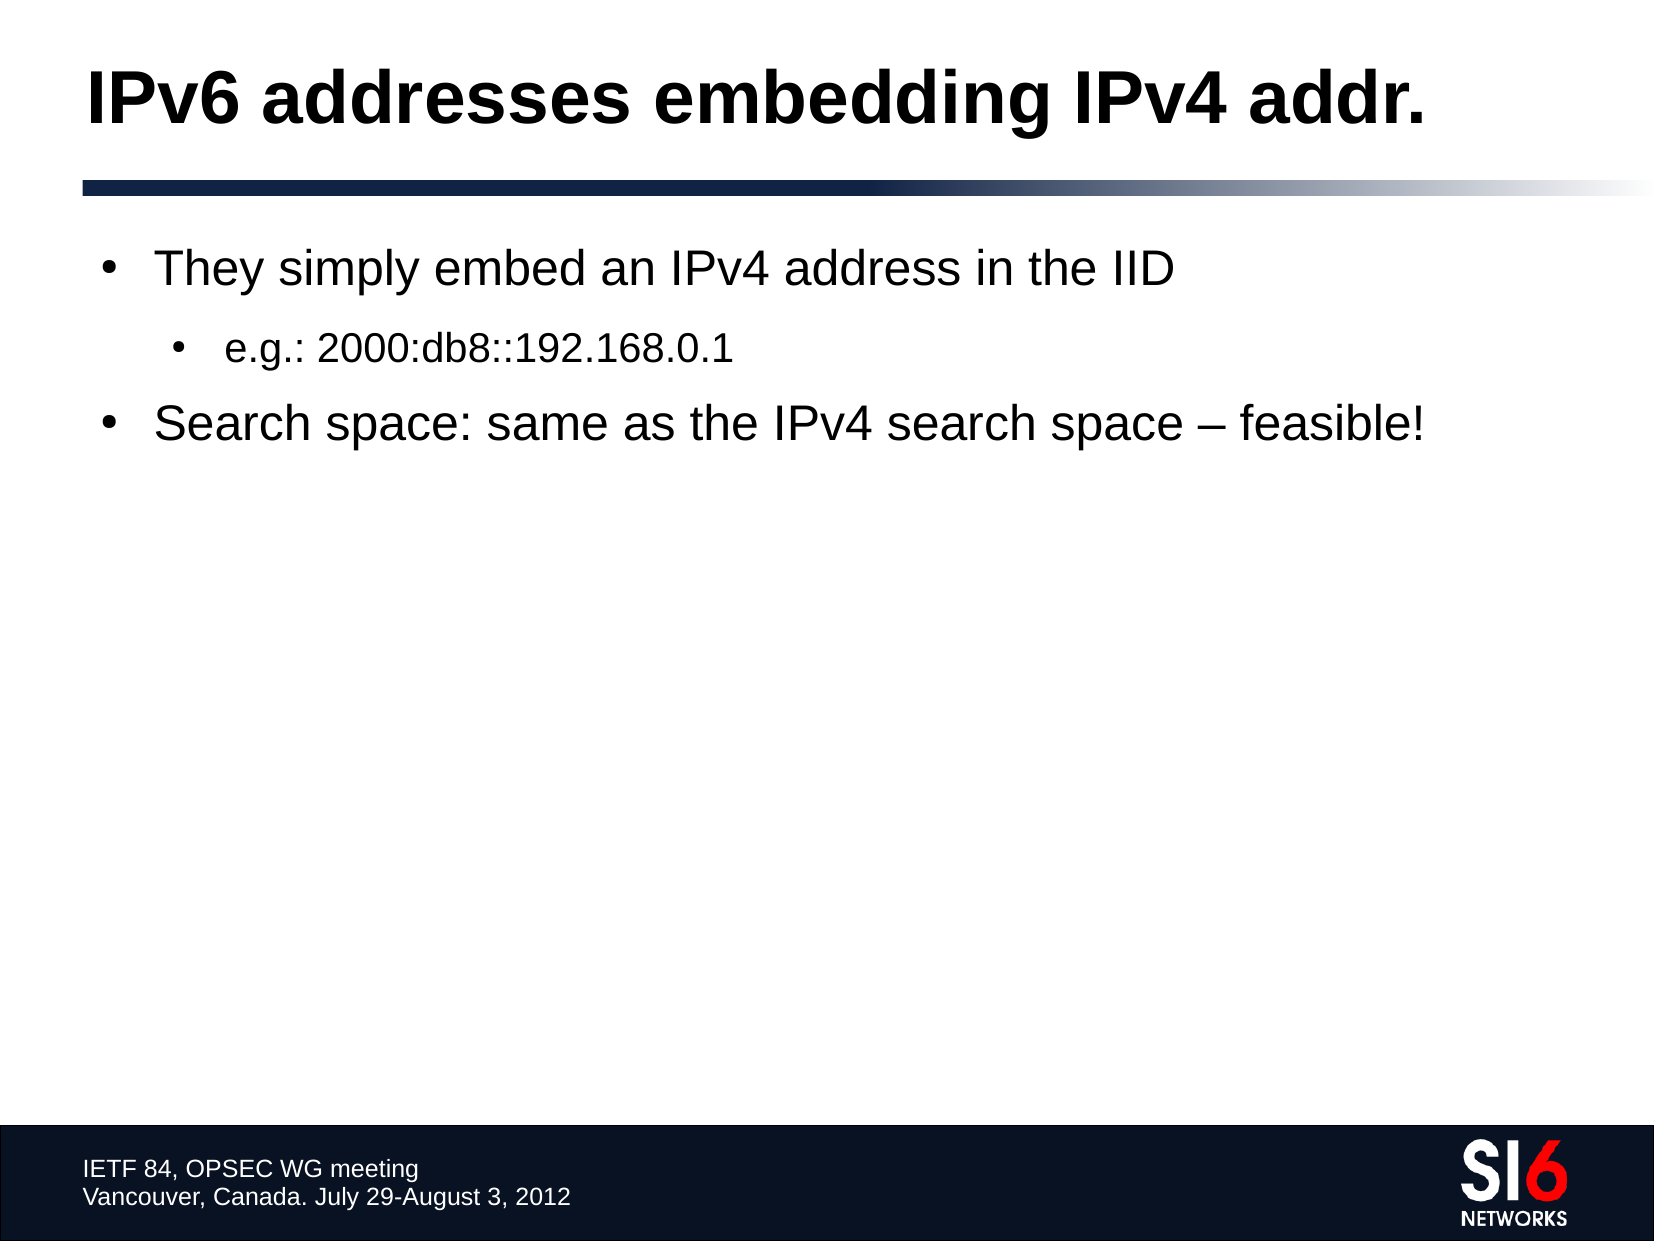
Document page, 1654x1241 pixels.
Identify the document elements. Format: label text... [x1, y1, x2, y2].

picture [1461, 1139, 1567, 1226]
title IPv6 addresses embedding IPv4 addr. [86, 30, 1576, 166]
list They simply embed an IPv4 address in the IID e.g.: 2000:db8::192.168.0.1 Search space: same as the IPv4 search space – feasible! [82, 240, 1571, 1059]
